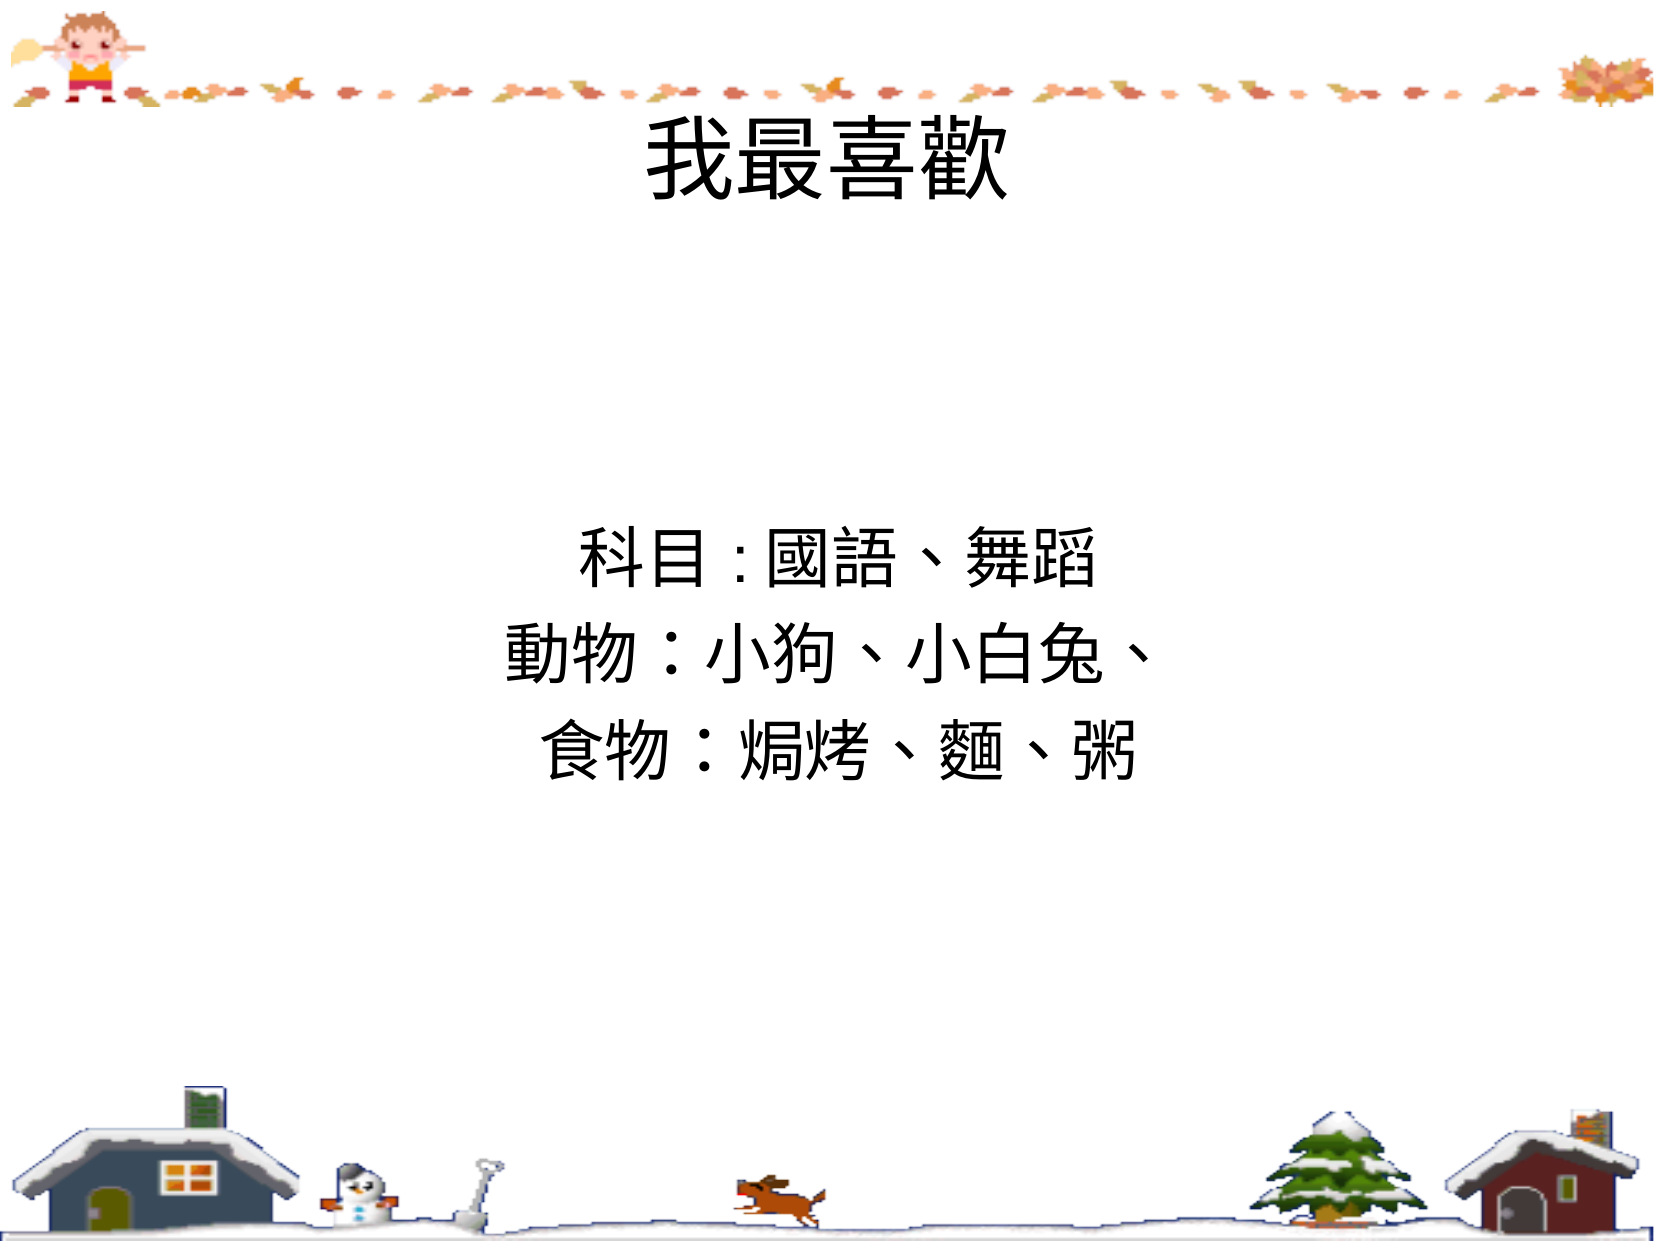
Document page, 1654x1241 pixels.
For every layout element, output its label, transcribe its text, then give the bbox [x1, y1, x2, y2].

picture [11, 11, 1654, 107]
subtitle 科目:國語、舞蹈 動物：小狗、小白兔、 食物：焗烤、麵、粥 [94, 290, 1583, 1010]
picture [0, 1086, 1654, 1241]
title 我最喜歡 [82, 107, 1571, 257]
